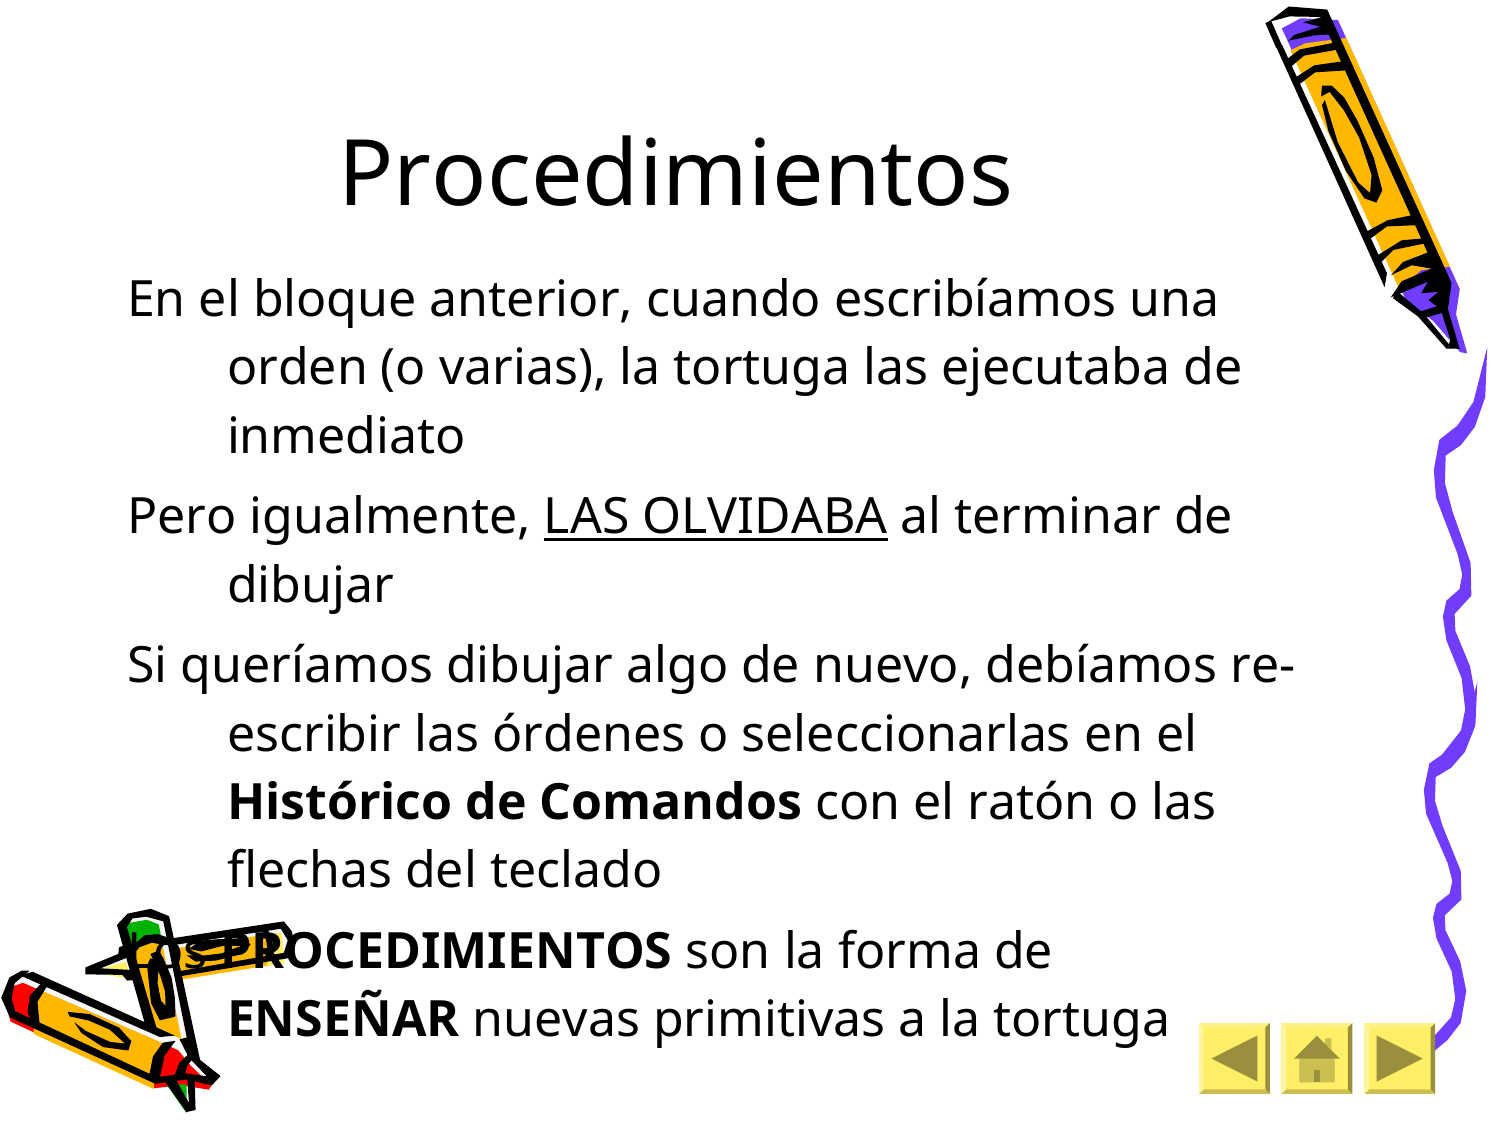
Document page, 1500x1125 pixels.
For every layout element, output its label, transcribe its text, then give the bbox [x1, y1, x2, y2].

text_box [1200, 1023, 1270, 1094]
list En el bloque anterior, cuando escribíamos una orden (o varias), la tortuga las ejecutaba de inmediato Pero igualmente, LAS OLVIDABA al terminar de dibujar Si queríamos dibujar algo de nuevo, debíamos re-escribir las órdenes o seleccionarlas en el Histórico de Comandos con el ratón o las flechas del teclado Los PROCEDIMIENTOS son la forma de ENSEÑAR nuevas primitivas a la tortuga [112, 255, 1375, 1125]
title Procedimientos [112, 78, 1240, 241]
text_box [1366, 1023, 1436, 1094]
text_box [1283, 1023, 1353, 1094]
